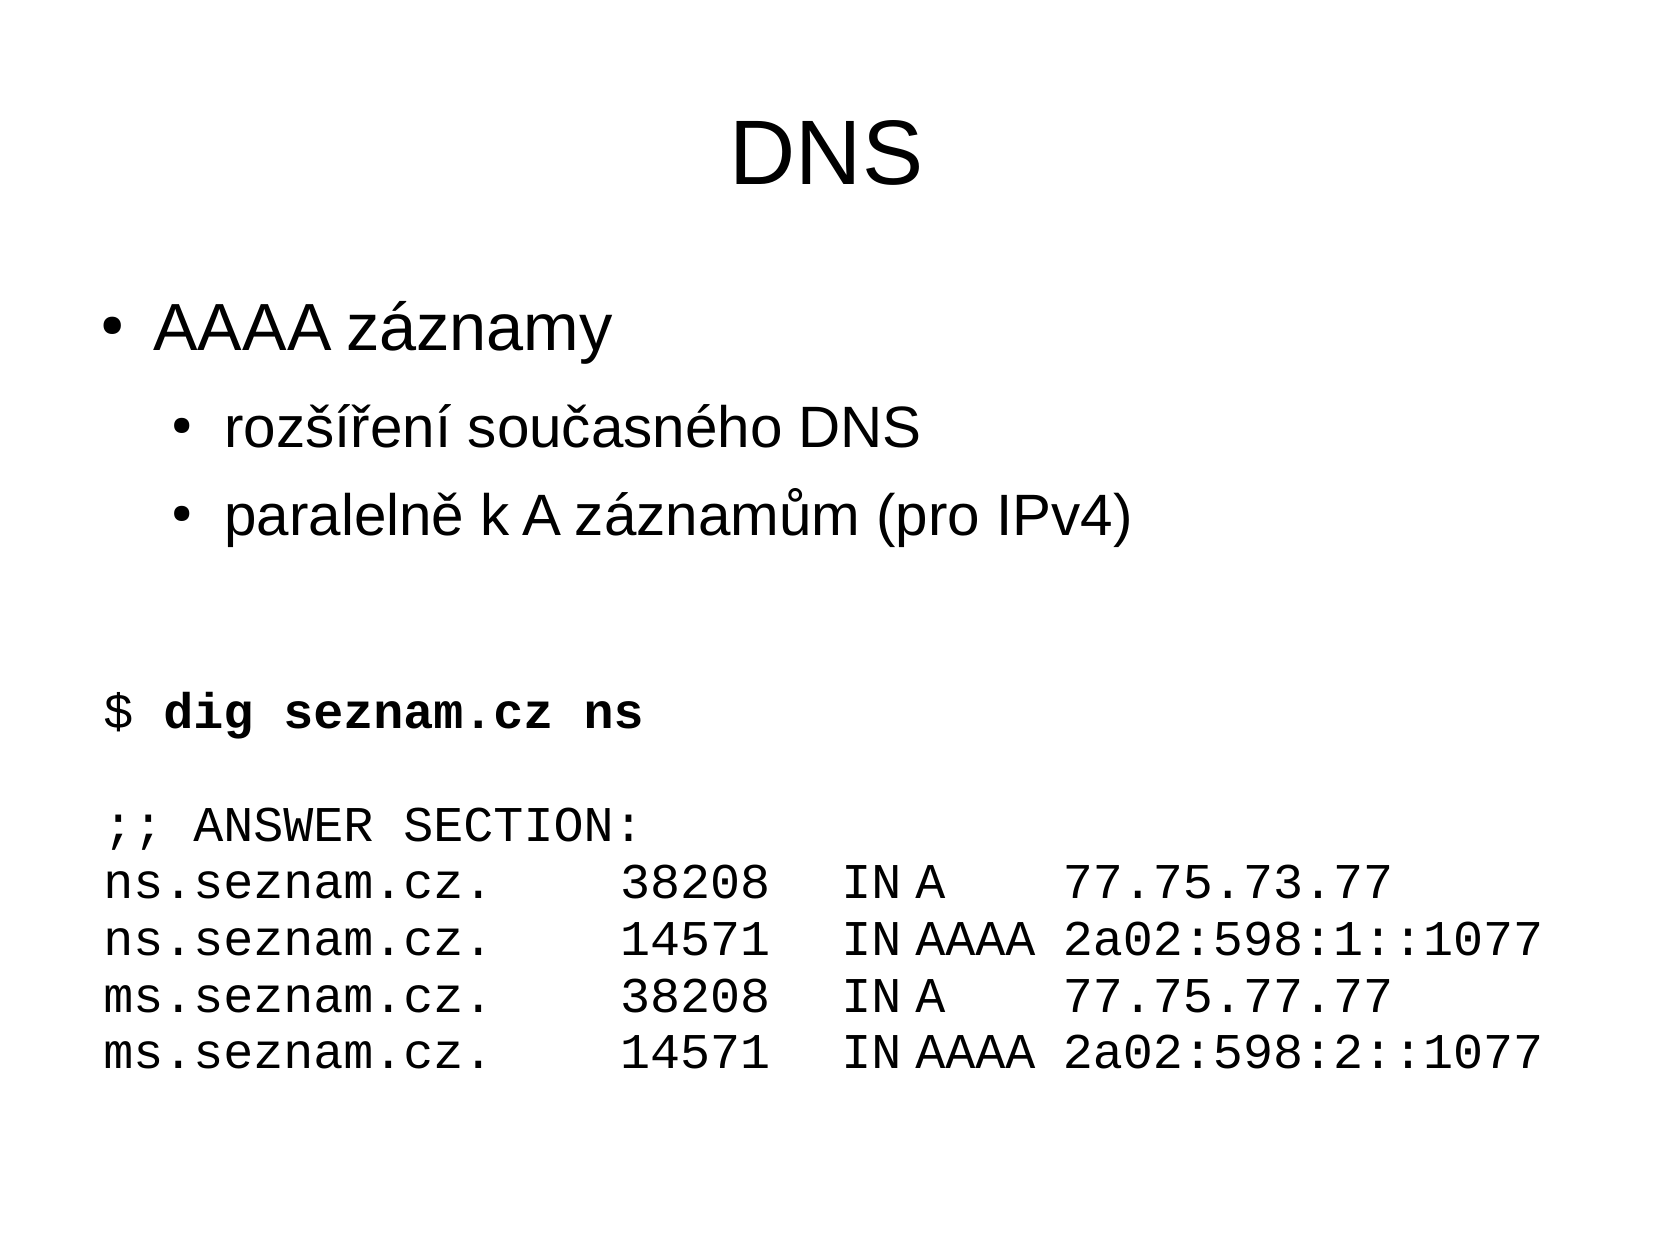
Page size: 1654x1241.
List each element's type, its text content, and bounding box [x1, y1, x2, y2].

list AAAA záznamy rozšíření současného DNS paralelně k A záznamům (pro IPv4) [82, 290, 1571, 1109]
text_box $ dig seznam.cz ns ;; ANSWER SECTION: ns.seznam.cz. 38208 IN A 77.75.73.77 ns.seznam.cz. 14571 IN AAAA 2a02:598:1::1077 ms.seznam.cz. 38208 IN A 77.75.77.77 ms.seznam.cz. 14571 IN AAAA 2a02:598:2::1077 [88, 679, 1595, 1148]
title DNS [82, 49, 1571, 257]
